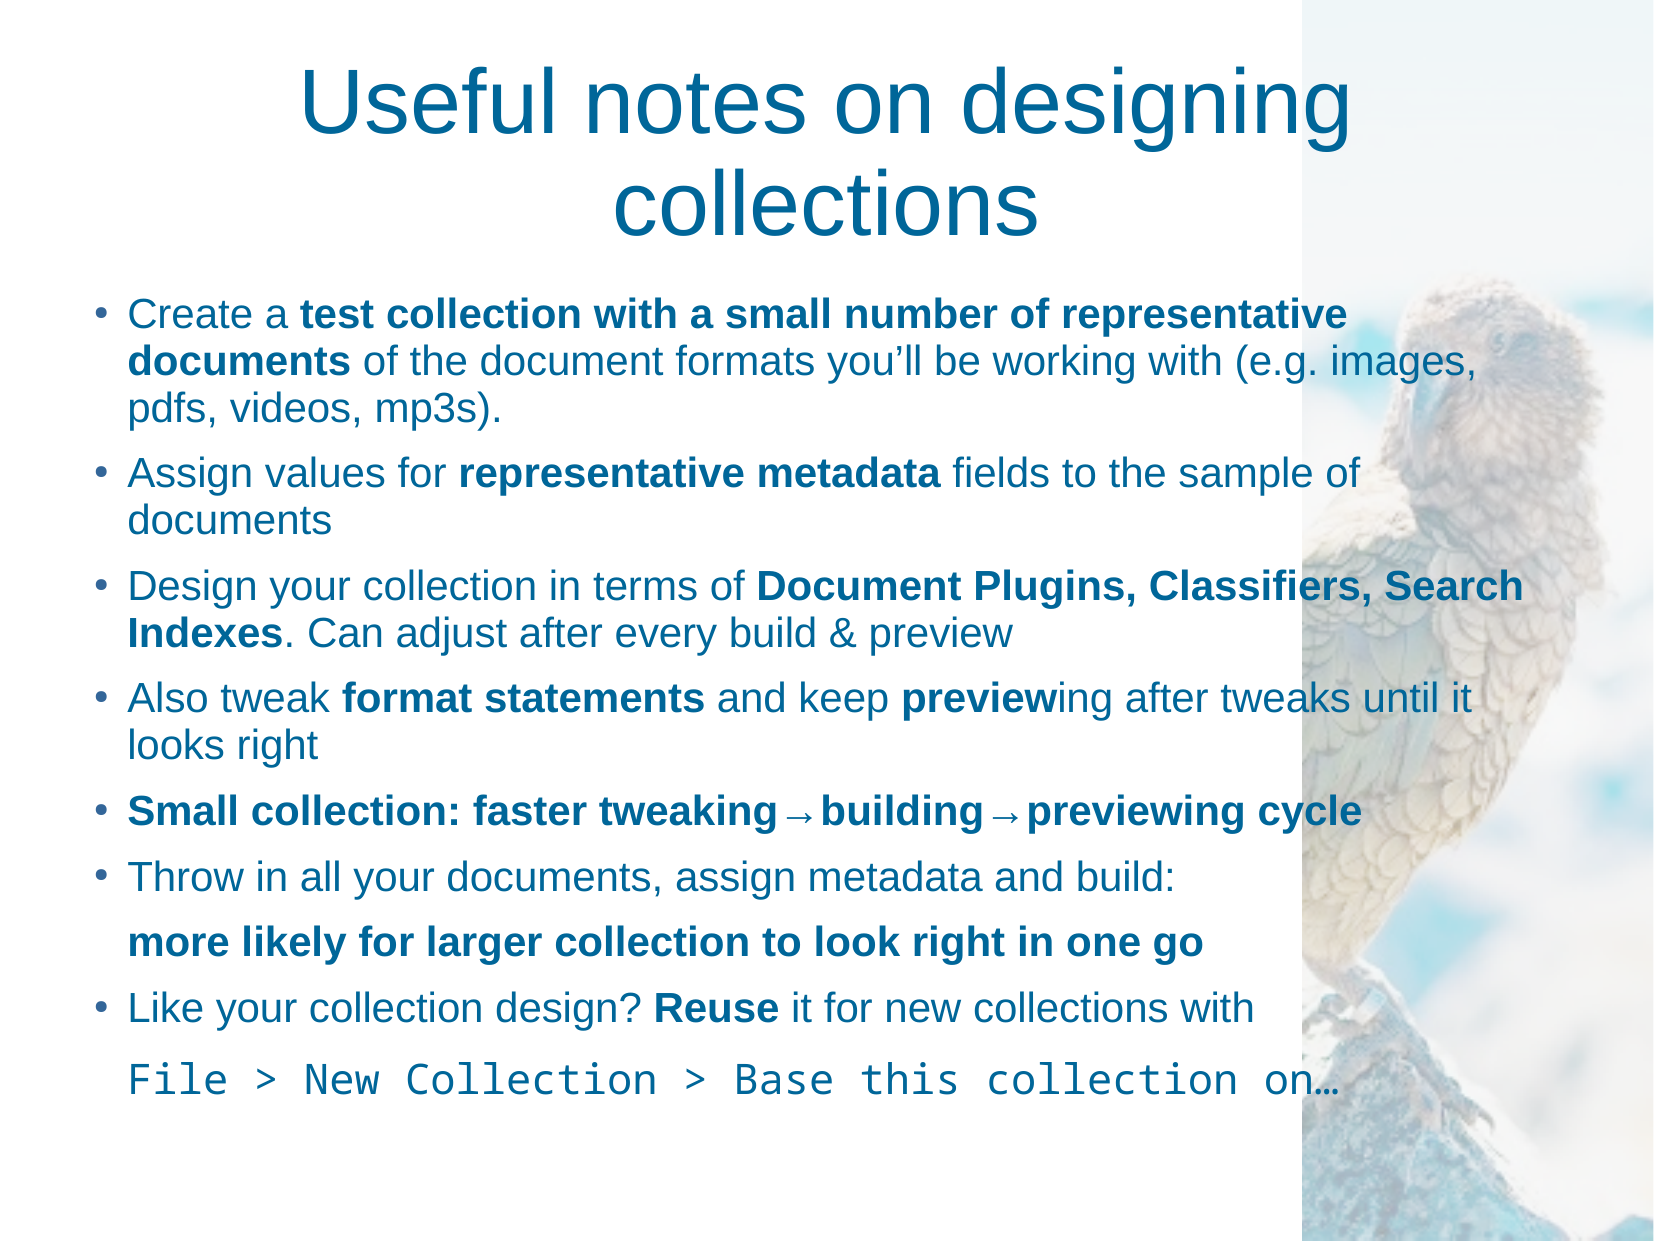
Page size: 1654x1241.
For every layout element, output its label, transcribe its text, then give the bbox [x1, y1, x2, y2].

list Create a test collection with a small number of representative documents of the document formats you’ll be working with (e.g. images, pdfs, videos, mp3s). Assign values for representative metadata fields to the sample of documents Design your collection in terms of Document Plugins, Classifiers, Search Indexes. Can adjust after every build & preview Also tweak format statements and keep previewing after tweaks until it looks right Small collection: faster tweaking→building→previewing cycle Throw in all your documents, assign metadata and build: more likely for larger collection to look right in one go Like your collection design? Reuse it for new collections with File > New Collection > Base this collection on… [82, 290, 1571, 1111]
title Useful notes on designing collections [82, 49, 1571, 257]
